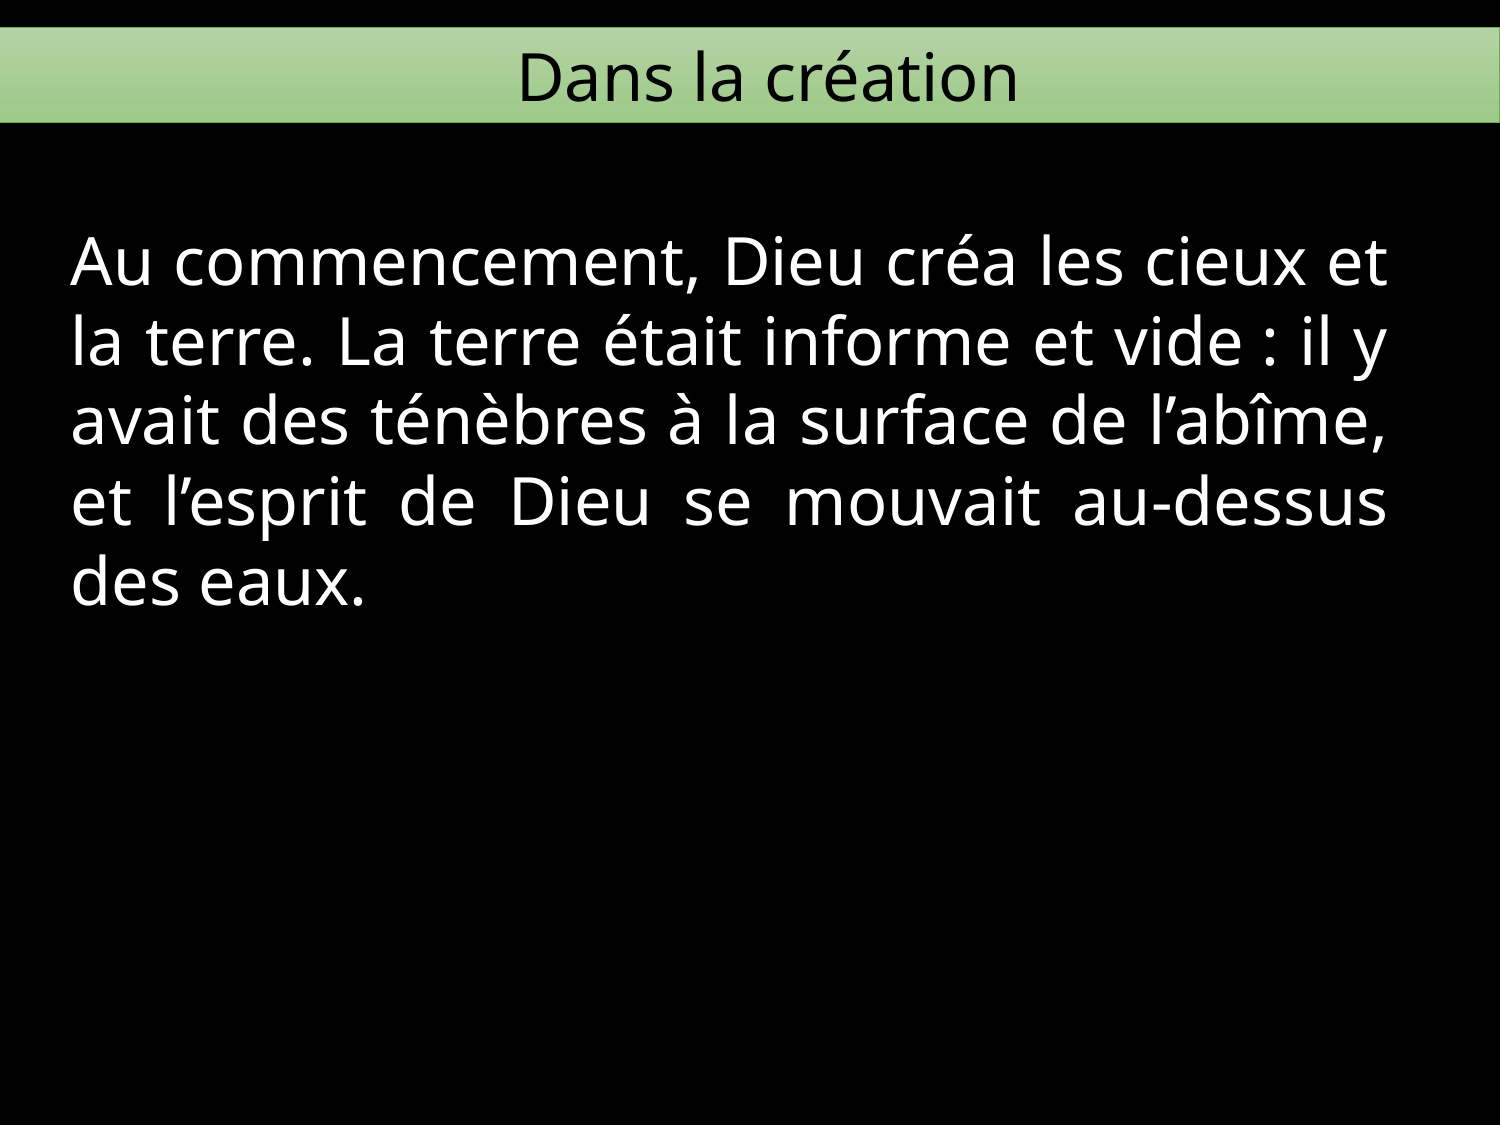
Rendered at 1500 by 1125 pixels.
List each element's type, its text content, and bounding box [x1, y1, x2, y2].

text_box Au commencement, Dieu créa les cieux et la terre. La terre était informe et vide : il y avait des ténèbres à la surface de l’abîme, et l’esprit de Dieu se mouvait au-dessus des eaux. [55, 211, 1405, 626]
text_box Dans la création [0, 27, 1500, 123]
